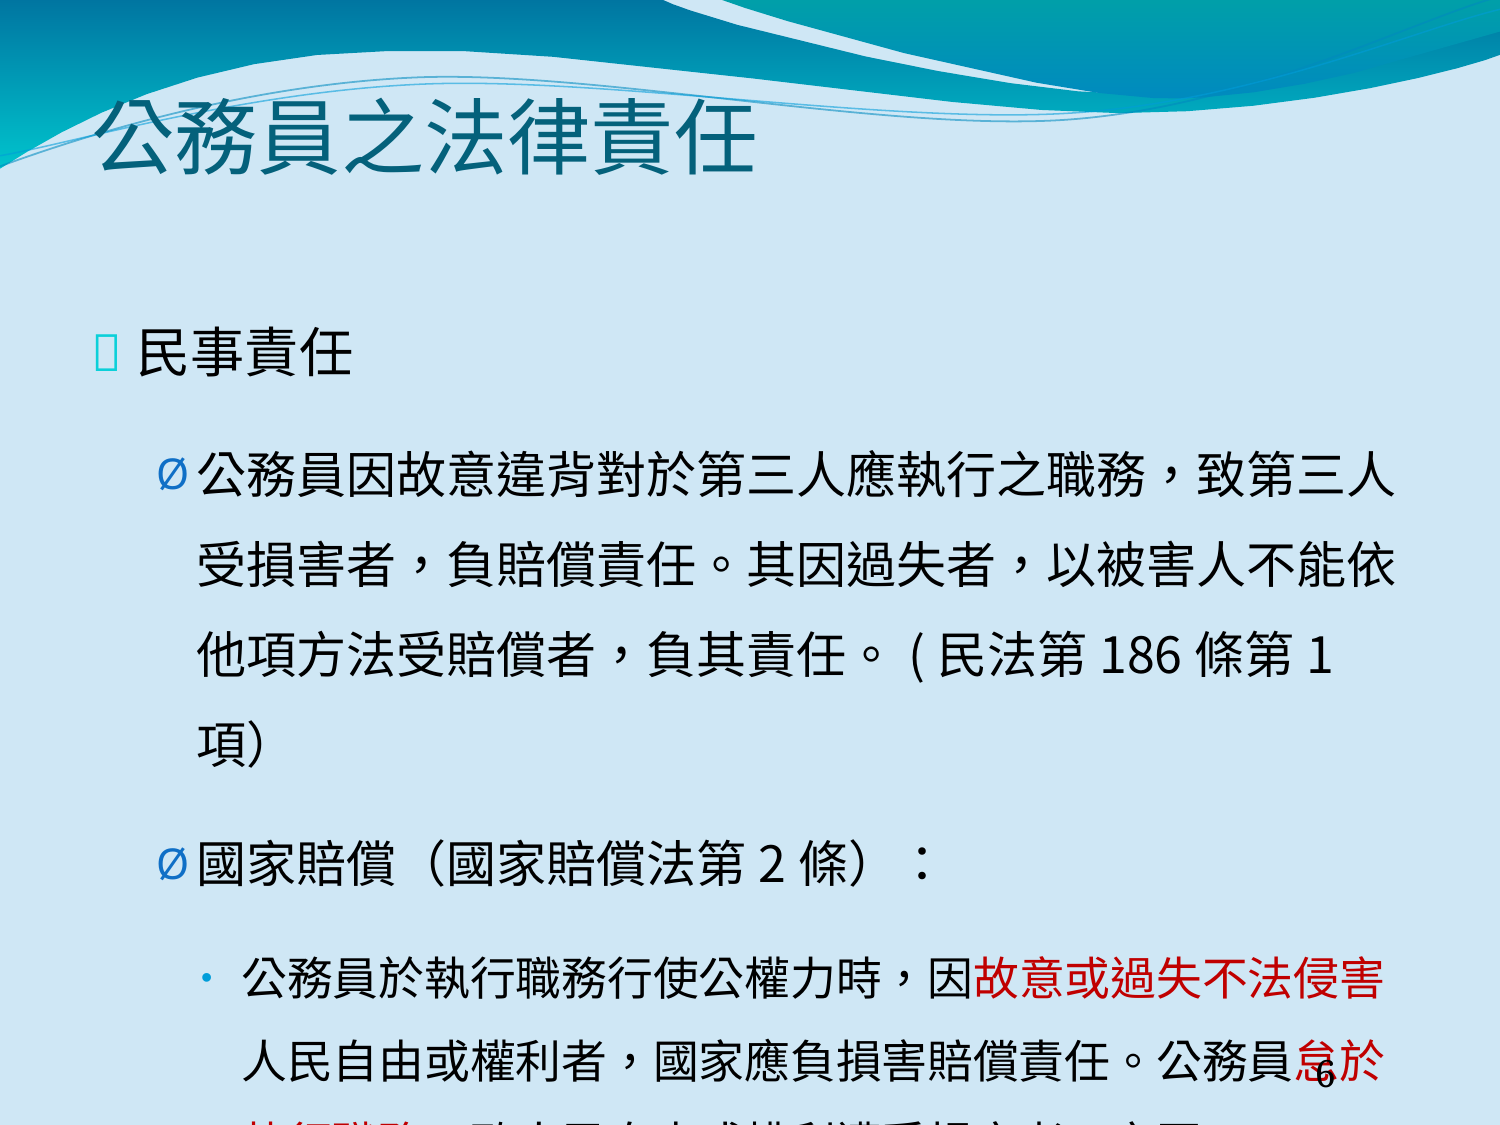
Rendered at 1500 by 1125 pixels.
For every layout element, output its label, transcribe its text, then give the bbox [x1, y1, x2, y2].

title 公務員之法律責任 [76, 78, 1420, 251]
slide_number <編號> [1299, 1042, 1425, 1103]
list 民事責任 公務員因故意違背對於第三人應執行之職務，致第三人受損害者，負賠償責任。其因過失者，以被害人不能依他項方法受賠償者，負其責任。(民法第186條第1項） 國家賠償（國家賠償法第2條）： 公務員於執行職務行使公權力時，因故意或過失不法侵害人民自由或權利者，國家應負損害賠償責任。公務員怠於執行職務，致人民自由或權利遭受損害者，亦同。 公務員有故意或重大過失時，賠償義務機關對之有求償權。 [76, 278, 1420, 1071]
